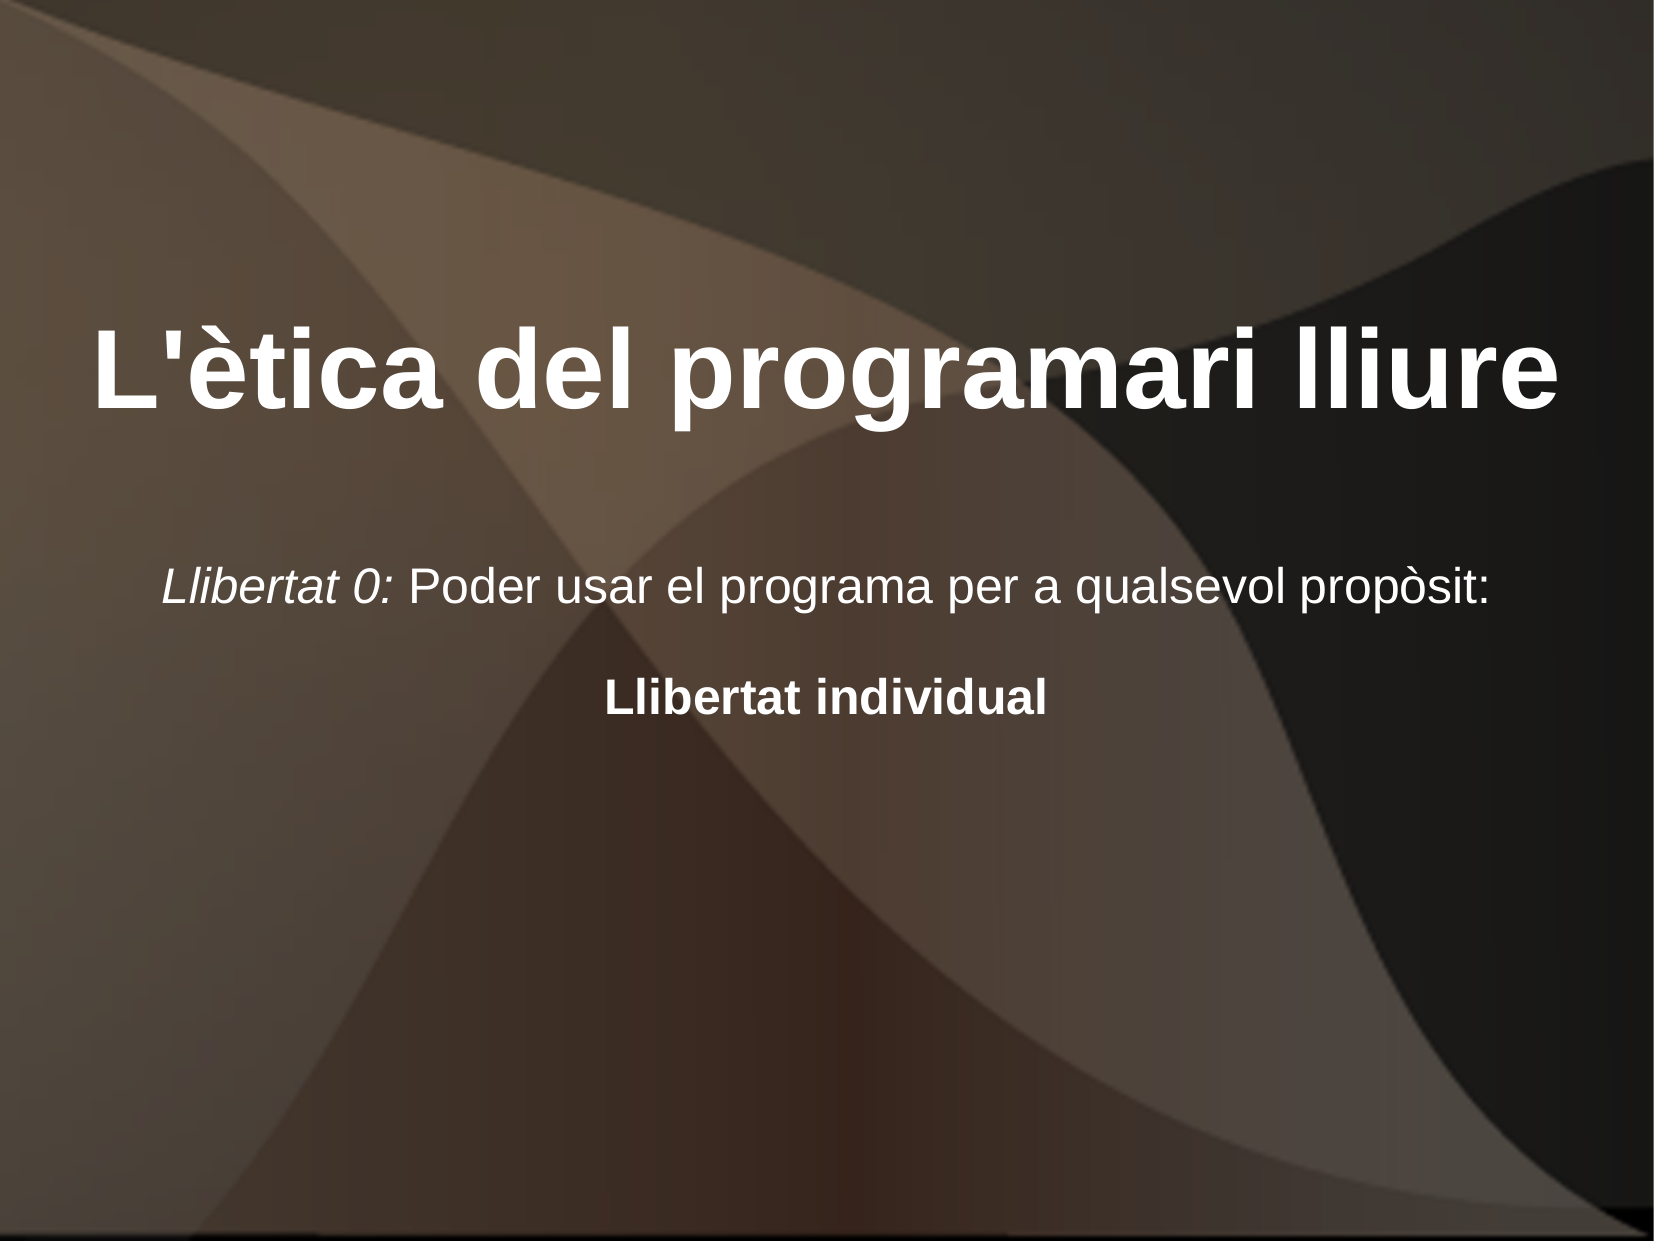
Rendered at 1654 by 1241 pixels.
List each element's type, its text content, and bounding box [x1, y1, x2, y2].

subtitle L'ètica del programari lliure Llibertat 0: Poder usar el programa per a qualsevol propòsit: Llibertat individual [82, 56, 1571, 1102]
picture [0, 0, 1654, 1241]
